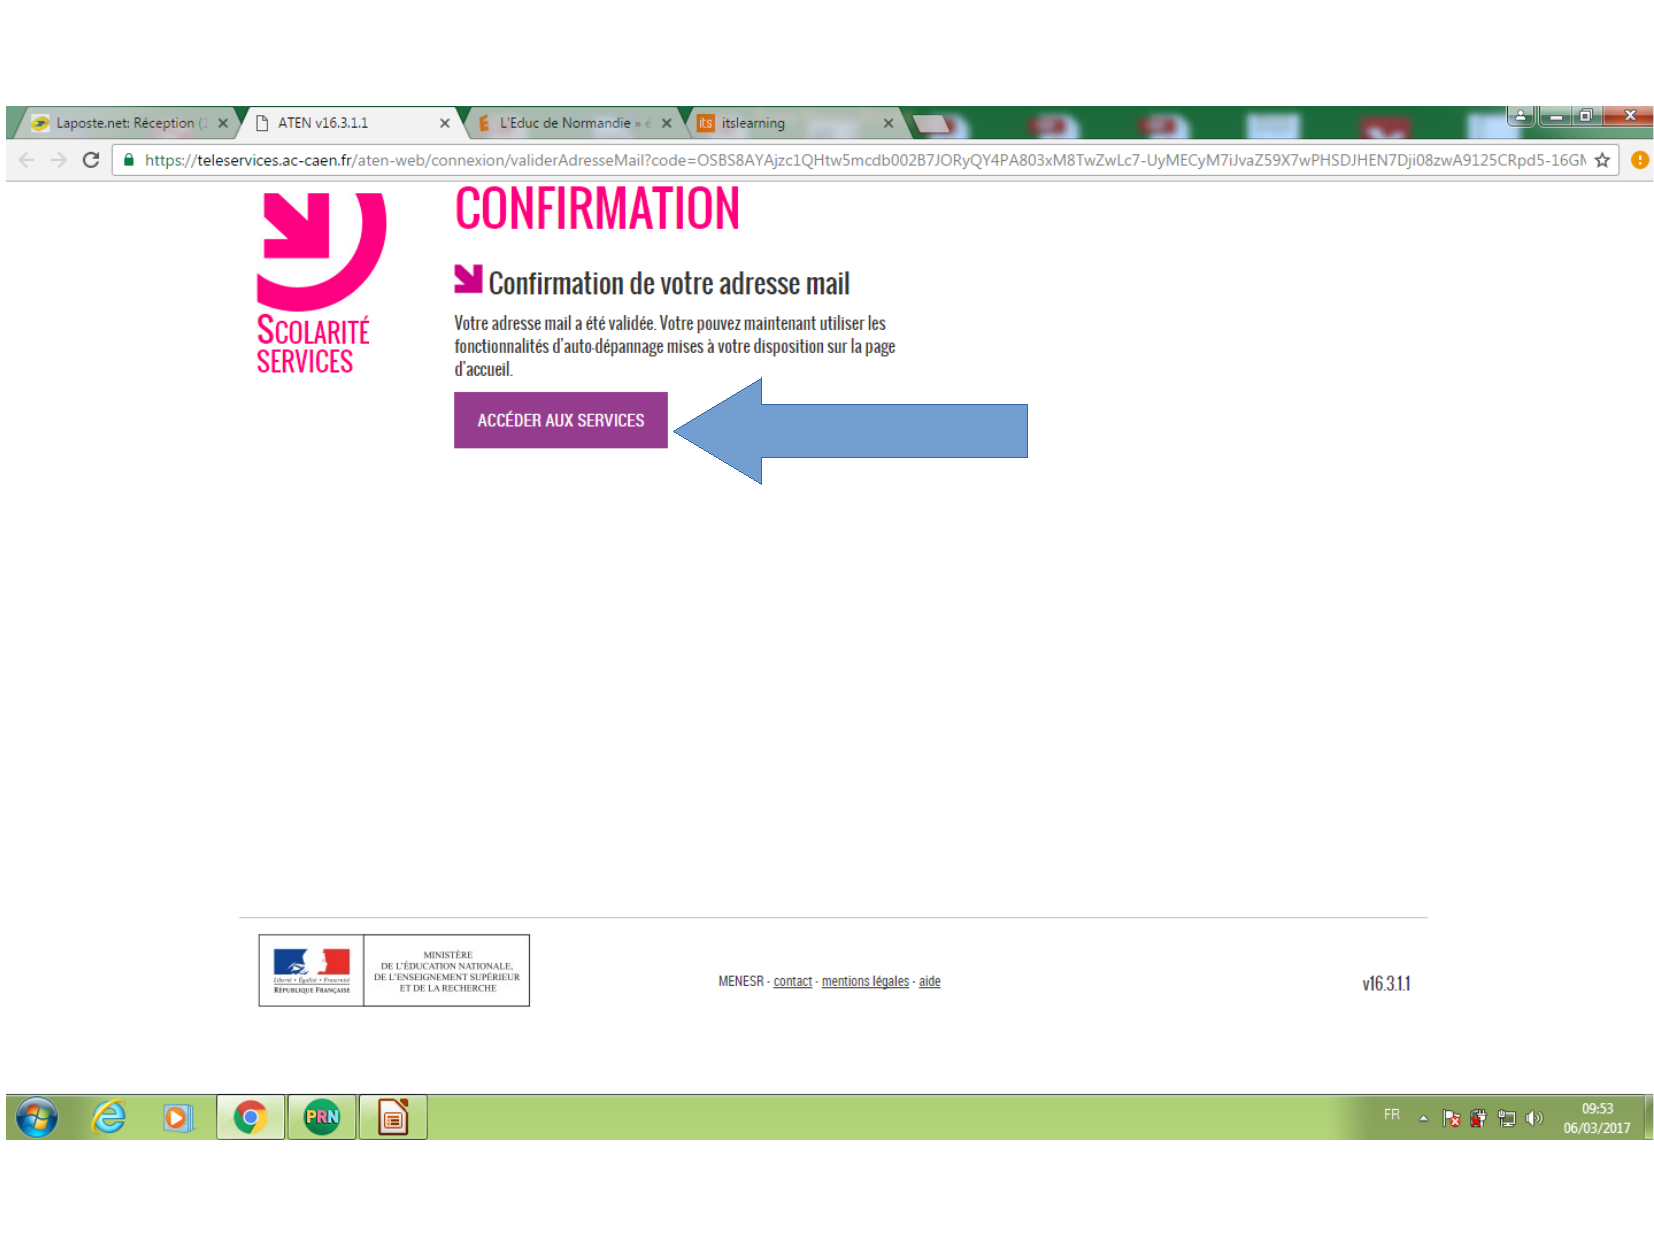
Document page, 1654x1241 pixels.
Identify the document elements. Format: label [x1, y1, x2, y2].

picture [6, 106, 1654, 1140]
text_box [673, 377, 1028, 485]
